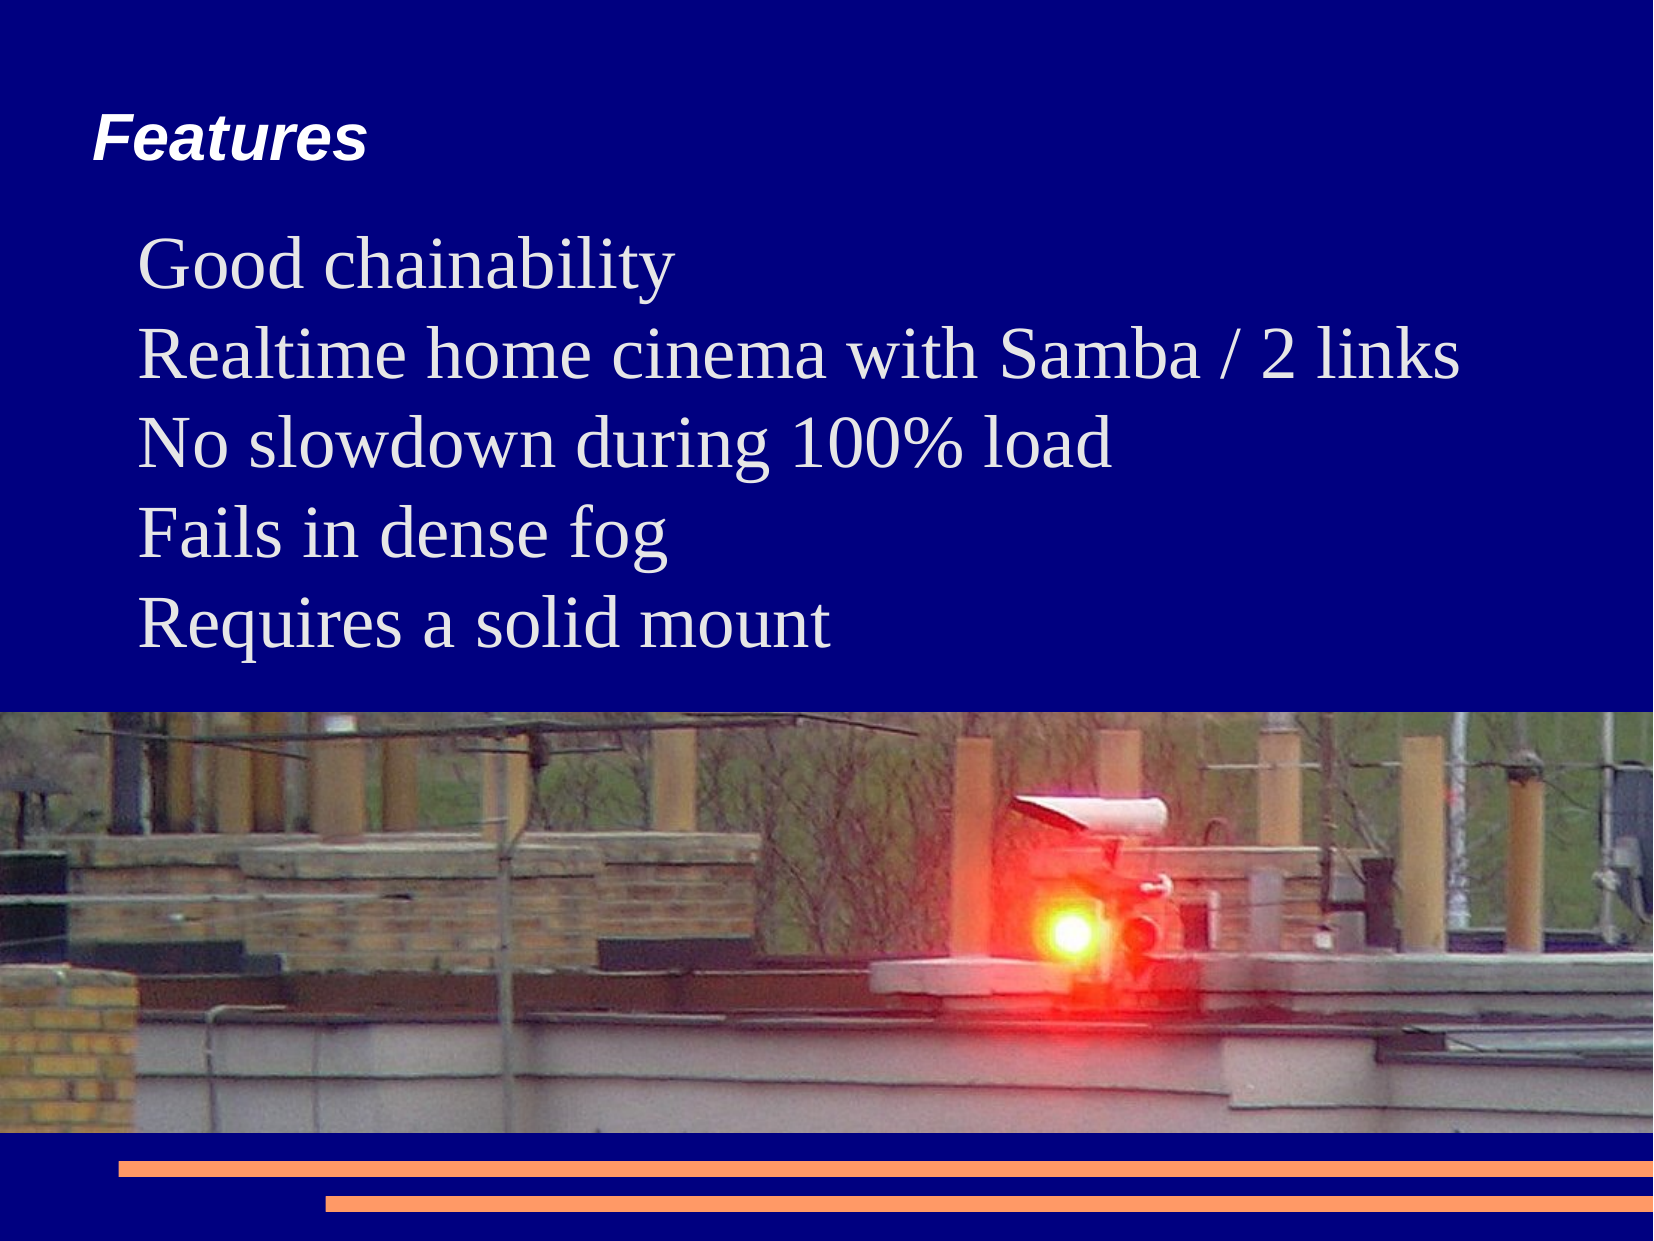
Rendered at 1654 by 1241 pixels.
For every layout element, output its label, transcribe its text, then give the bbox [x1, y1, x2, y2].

title Features [92, 31, 1504, 239]
picture [0, 712, 1653, 1134]
list Good chainability Realtime home cinema with Samba / 2 links No slowdown during 100% load Fails in dense fog Requires a solid mount [120, 215, 1559, 712]
